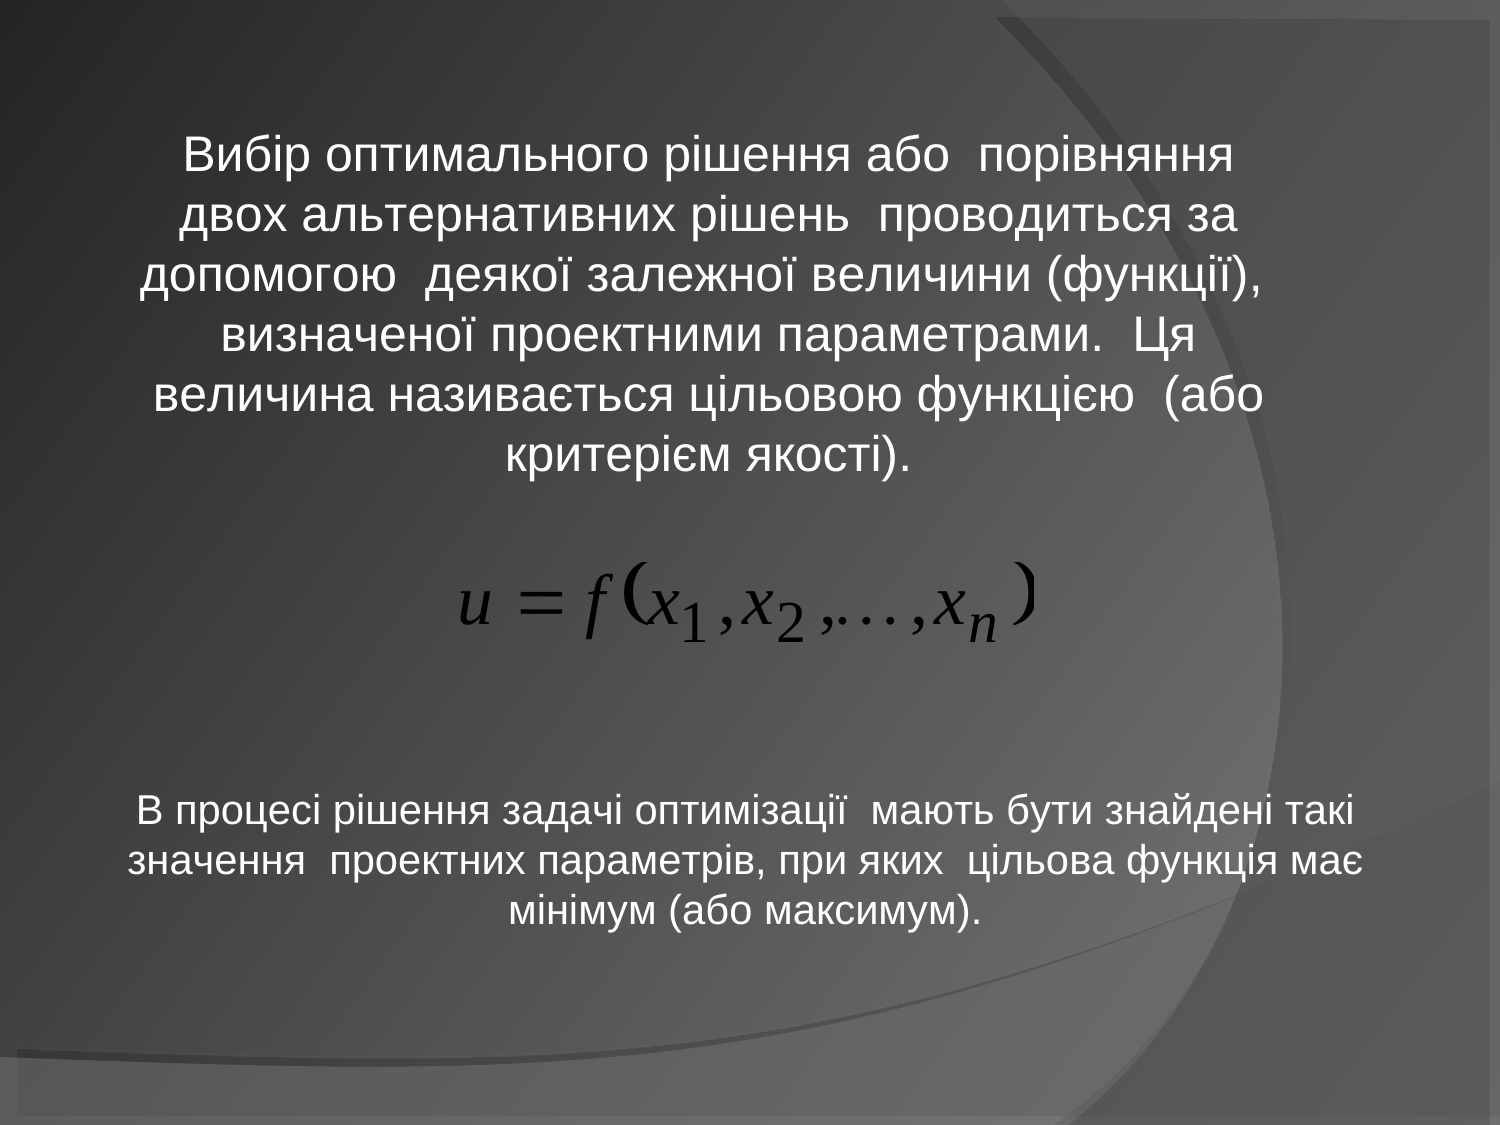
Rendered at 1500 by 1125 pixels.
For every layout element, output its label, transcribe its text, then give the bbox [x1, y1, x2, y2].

text_box Вибір оптимального рішення або порівняння двох альтернативних рішень проводиться за допомогою деякої залежної величини (функції), визначеної проектними параметрами. Ця величина називається цільовою функцією (або критерієм якості). [123, 113, 1294, 489]
text_box В процесі рішення задачі оптимізації мають бути знайдені такі значення проектних параметрів, при яких цільова функція має мінімум (або максимум). [100, 774, 1391, 941]
chart [454, 562, 1034, 652]
